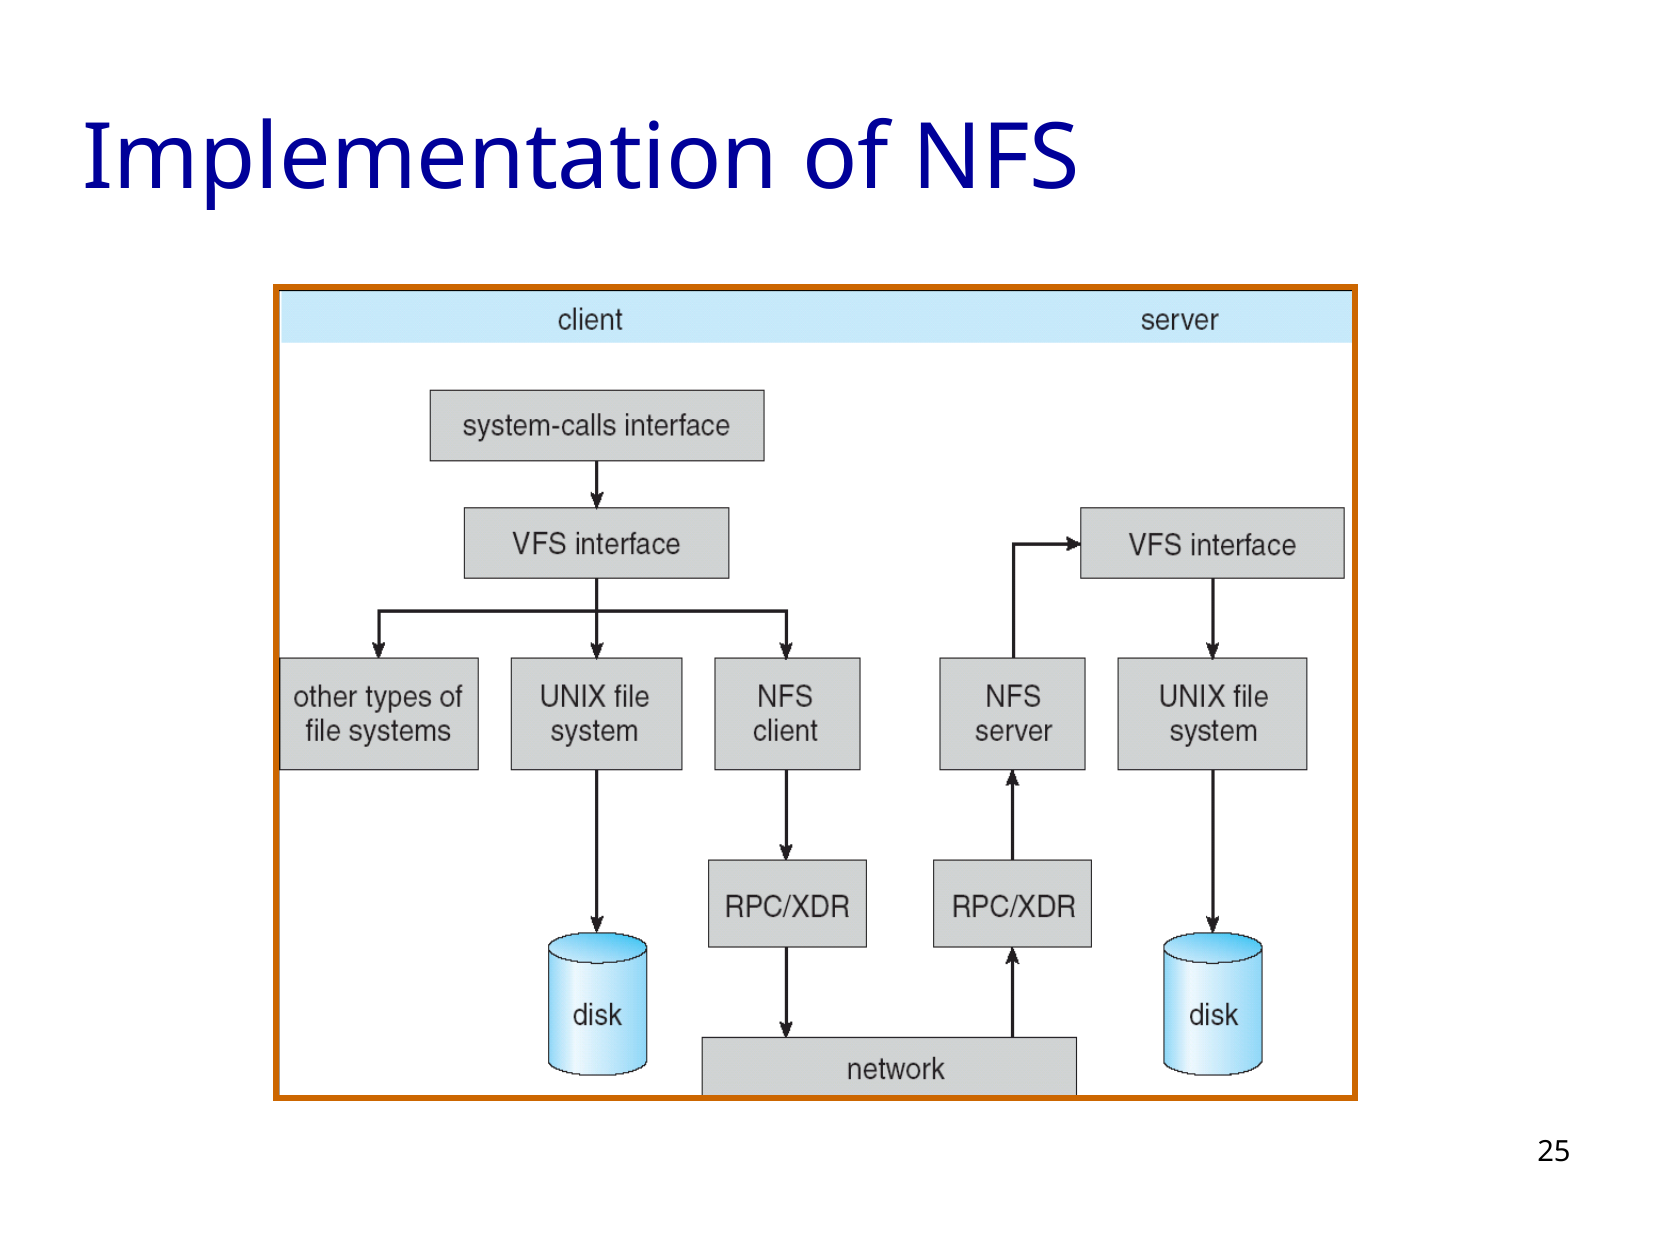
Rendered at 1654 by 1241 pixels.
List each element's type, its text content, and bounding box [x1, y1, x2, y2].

picture [278, 290, 1352, 1096]
title Implementation of NFS [82, 49, 1571, 257]
